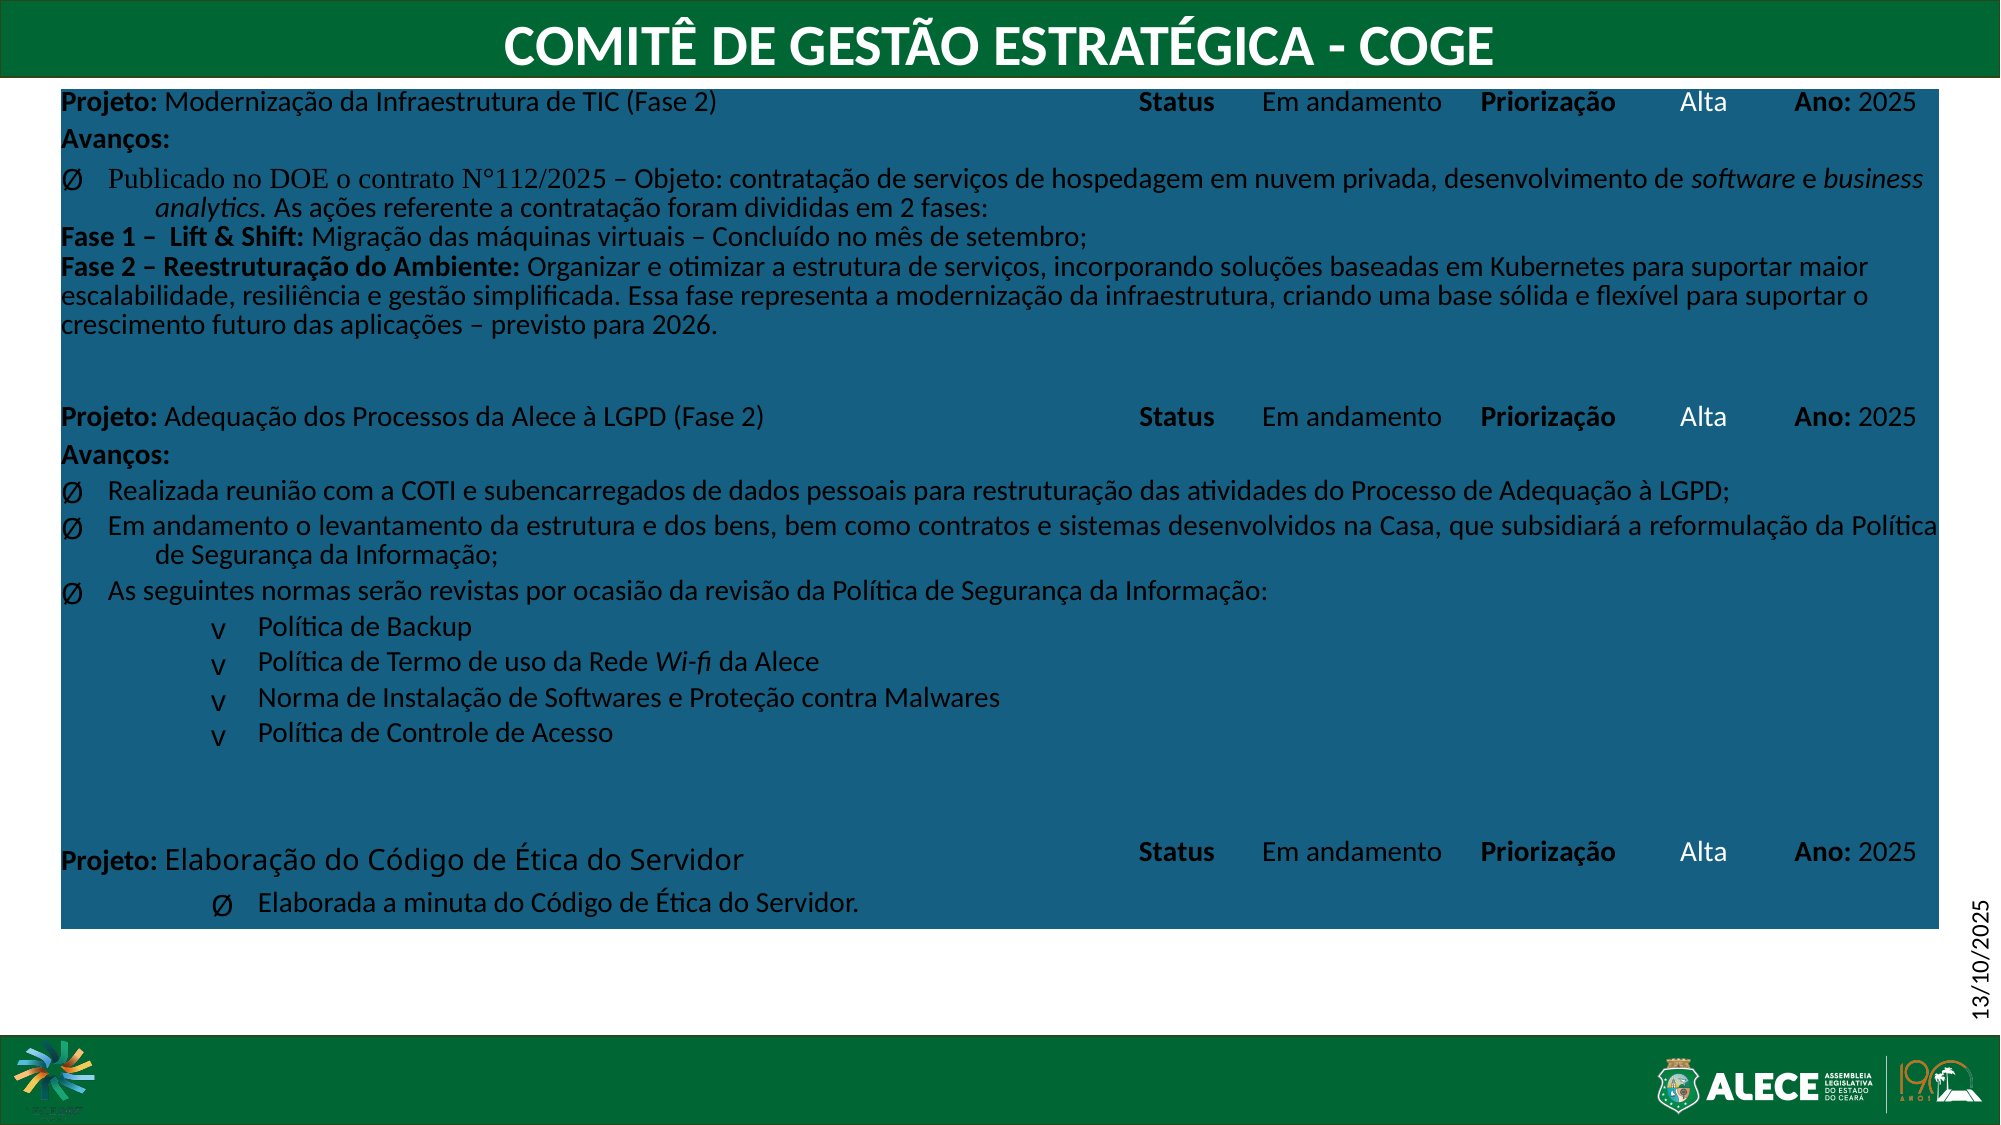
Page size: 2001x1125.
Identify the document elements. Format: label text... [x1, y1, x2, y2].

table_header Status [1112, 89, 1242, 127]
table_cell Ano: 2025 [1773, 840, 1939, 891]
table_cell Status [1112, 840, 1242, 891]
text_box COMITÊ DE GESTÃO ESTRATÉGICA - COGE [0, 0, 2000, 77]
table_cell Status [1112, 405, 1242, 443]
table_cell Avanços: Publicado no DOE o contrato N°112/2025 – Objeto: contratação de serviços de hospedagem em nuvem privada, desenvolvimento de software e business analytics. As ações referente a contratação foram divididas em 2 fases: Fase 1 – Lift & Shift: Migração das máquinas virtuais – Concluído no mês de setembro; Fase 2 – Reestruturação do Ambiente: Organizar e otimizar a estrutura de serviços, incorporando soluções baseadas em Kubernetes para suportar maior escalabilidade, resiliência e gestão simplificada. Essa fase representa a modernização da infraestrutura, criando uma base sólida e flexível para suportar o crescimento futuro das aplicações – previsto para 2026. [61, 127, 1939, 405]
table_cell Alta [1635, 405, 1773, 443]
text_box 13/10/2025 [1956, 883, 2000, 1037]
table_cell Projeto: Elaboração do Código de Ética do Servidor [61, 840, 1112, 891]
table_header Projeto: Modernização da Infraestrutura de TIC (Fase 2) [61, 89, 1112, 127]
table_cell Priorização [1462, 840, 1635, 891]
table_cell Avanços: Realizada reunião com a COTI e subencarregados de dados pessoais para restruturação das atividades do Processo de Adequação à LGPD; Em andamento o levantamento da estrutura e dos bens, bem como contratos e sistemas desenvolvidos na Casa, que subsidiará a reformulação da Política de Segurança da Informação; As seguintes normas serão revistas por ocasião da revisão da Política de Segurança da Informação: Política de Backup Política de Termo de uso da Rede Wi-fi da Alece Norma de Instalação de Softwares e Proteção contra Malwares Política de Controle de Acesso [61, 443, 1939, 840]
table_header Em andamento [1242, 89, 1462, 127]
table_cell Projeto: Adequação dos Processos da Alece à LGPD (Fase 2) [61, 405, 1112, 443]
table_header Ano: 2025 [1773, 89, 1939, 127]
text_box [0, 1036, 1625, 1125]
table_header Priorização [1462, 89, 1635, 127]
table_cell Ano: 2025 [1773, 405, 1939, 443]
table_cell Em andamento [1242, 840, 1462, 891]
table_cell Em andamento [1242, 405, 1462, 443]
table_header Alta [1635, 89, 1773, 127]
table_cell Elaborada a minuta do Código de Ética do Servidor. [61, 891, 1939, 929]
table_cell Priorização [1462, 405, 1635, 443]
picture [1625, 982, 2000, 1125]
table_cell Alta [1635, 840, 1773, 891]
